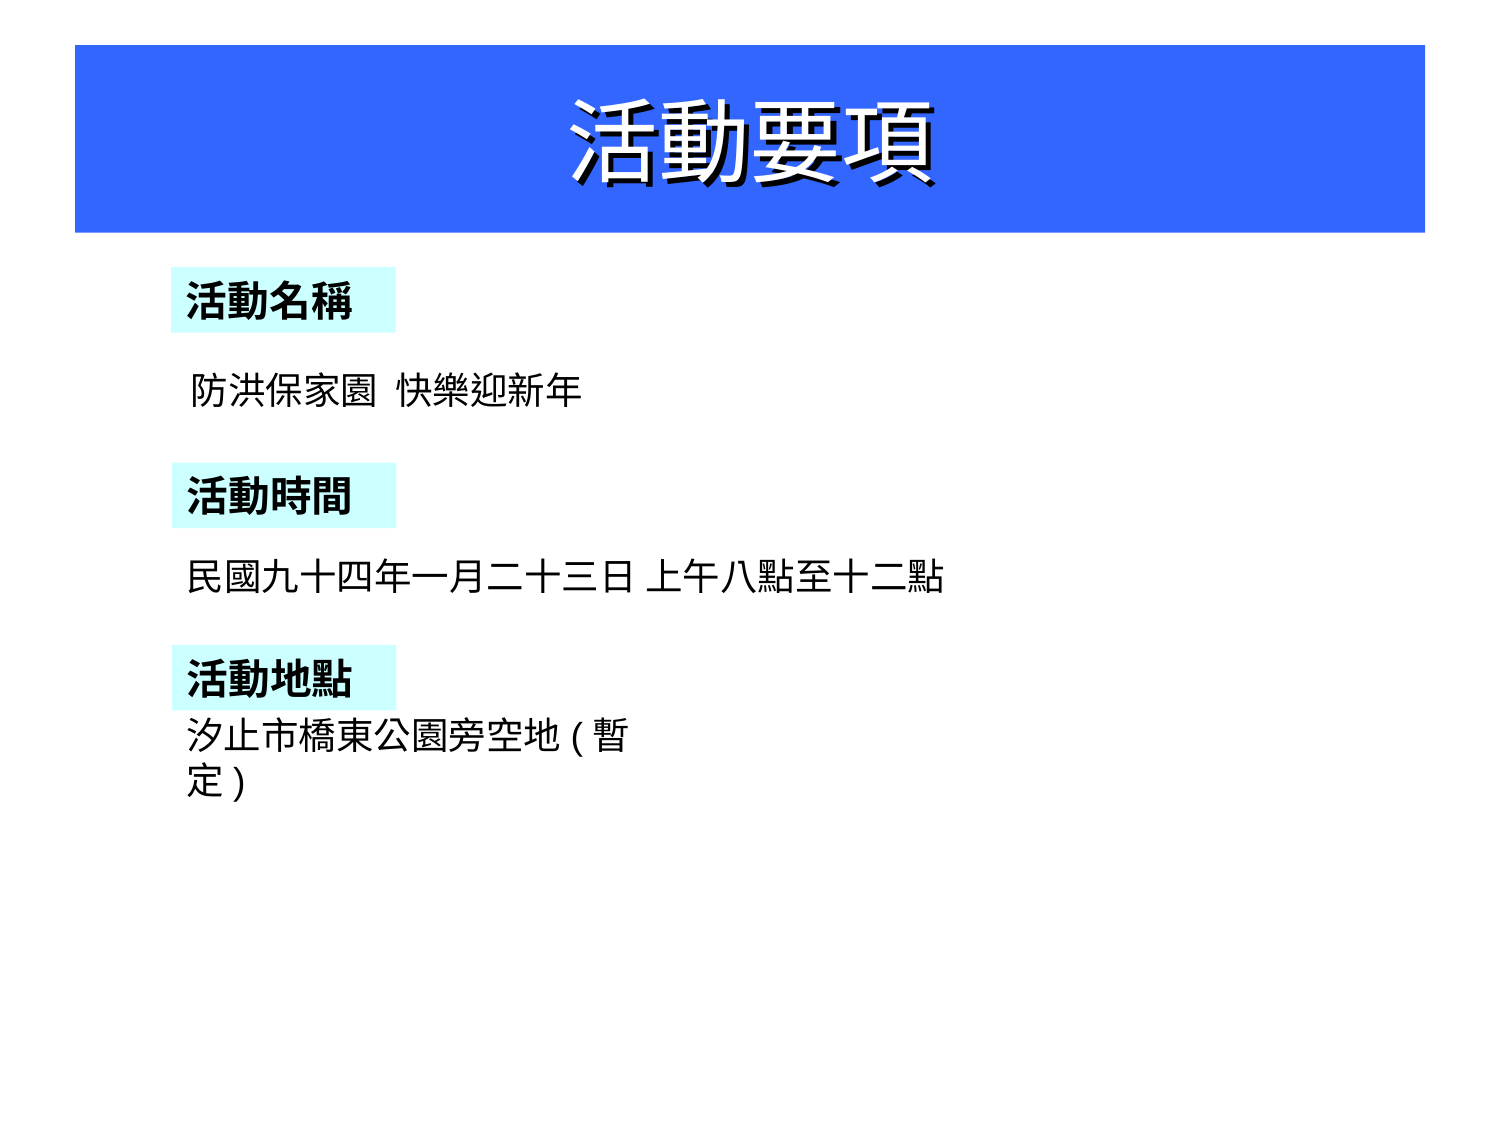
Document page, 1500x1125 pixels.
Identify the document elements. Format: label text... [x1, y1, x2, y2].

title 活動要項 [75, 45, 1426, 233]
text_box 活動名稱 [171, 267, 396, 333]
text_box 汐止市橋東公園旁空地(暫定) [171, 704, 668, 811]
text_box 活動地點 [171, 644, 397, 711]
text_box 民國九十四年一月二十三日 上午八點至十二點 [171, 544, 961, 606]
text_box 防洪保家園 快樂迎新年 [176, 349, 598, 420]
text_box 活動時間 [171, 462, 397, 529]
